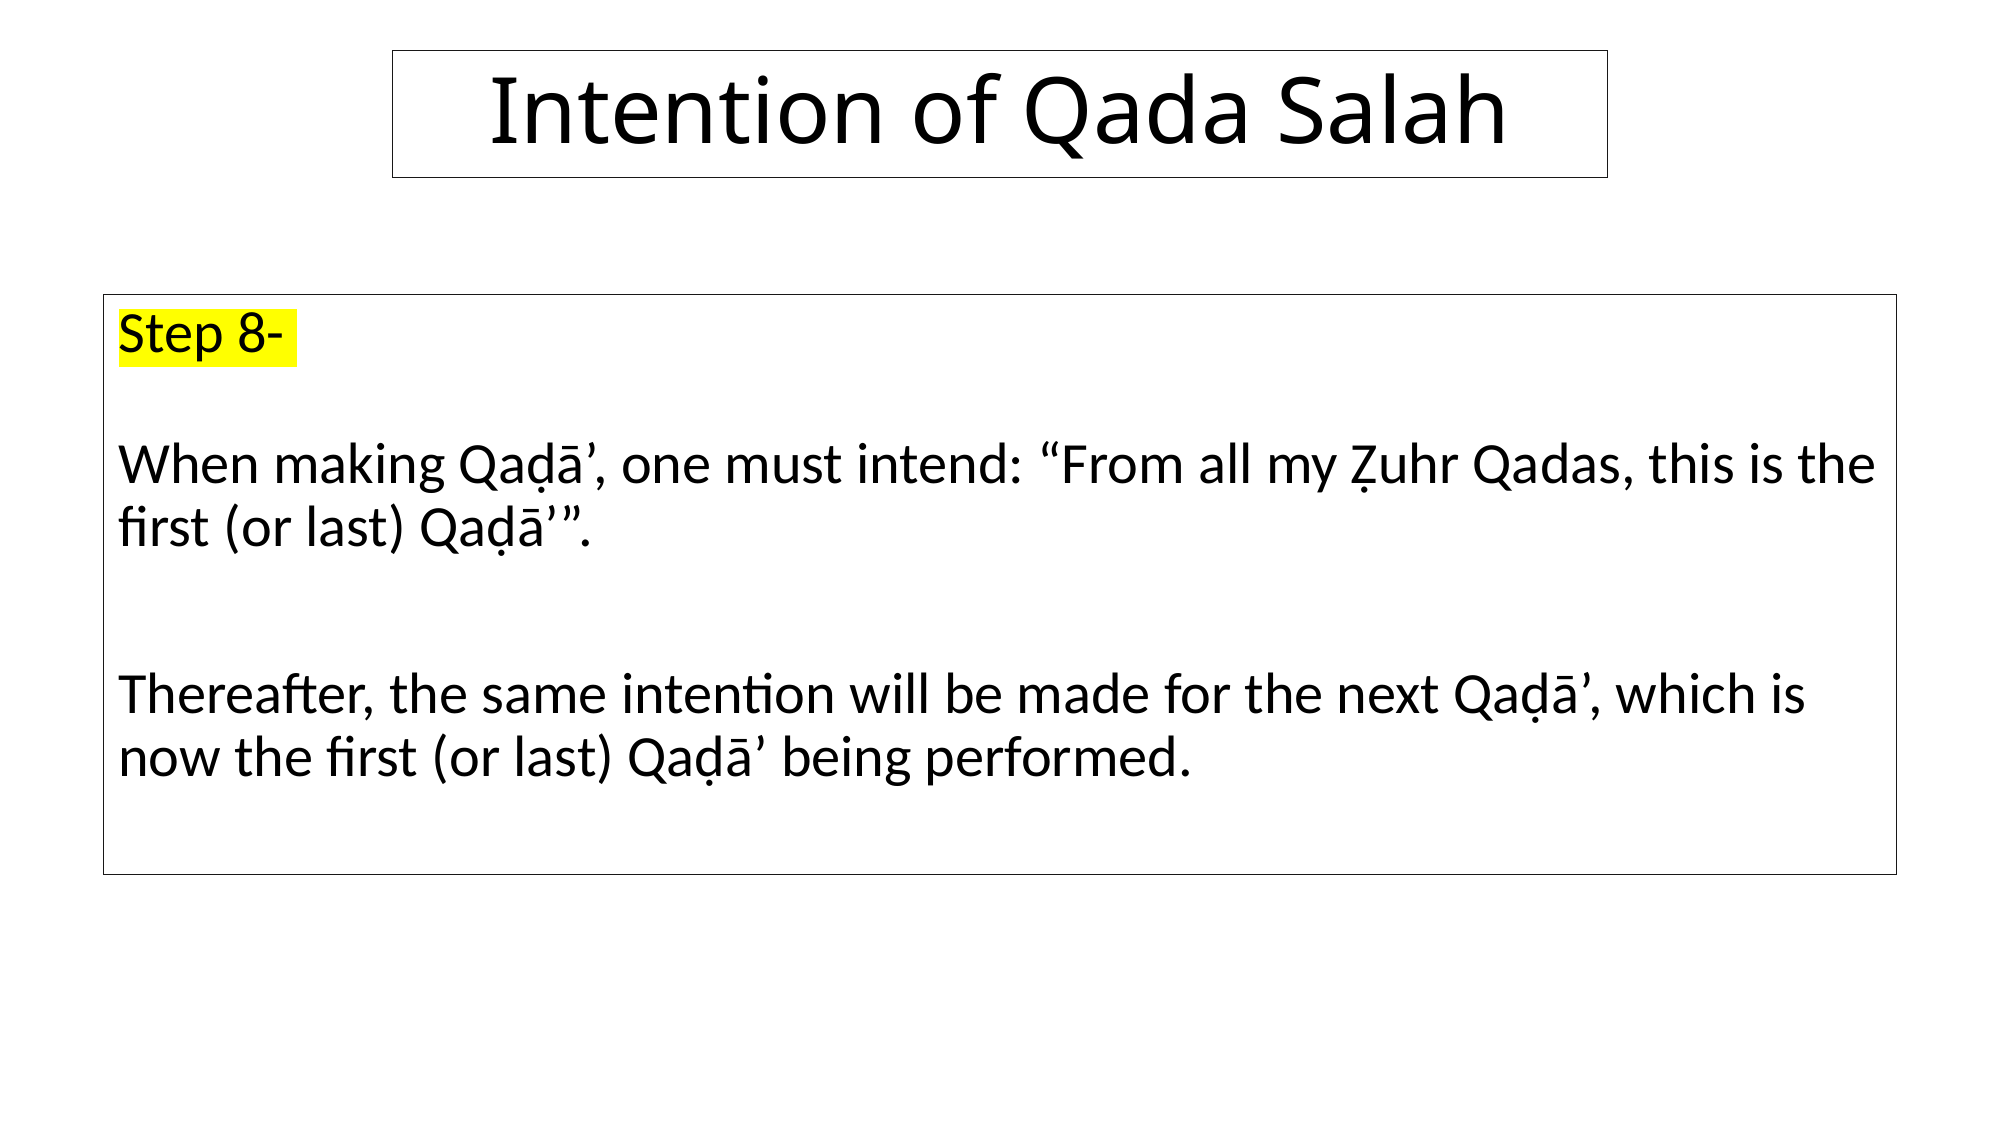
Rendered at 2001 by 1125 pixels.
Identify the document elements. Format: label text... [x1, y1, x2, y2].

title Intention of Qada Salah [392, 50, 1608, 178]
list Step 8- When making Qaḍā’, one must intend: “From all my Ẓuhr Qadas, this is the first (or last) Qaḍā’”. Thereafter, the same intention will be made for the next Qaḍā’, which is now the first (or last) Qaḍā’ being performed. [103, 294, 1897, 875]
